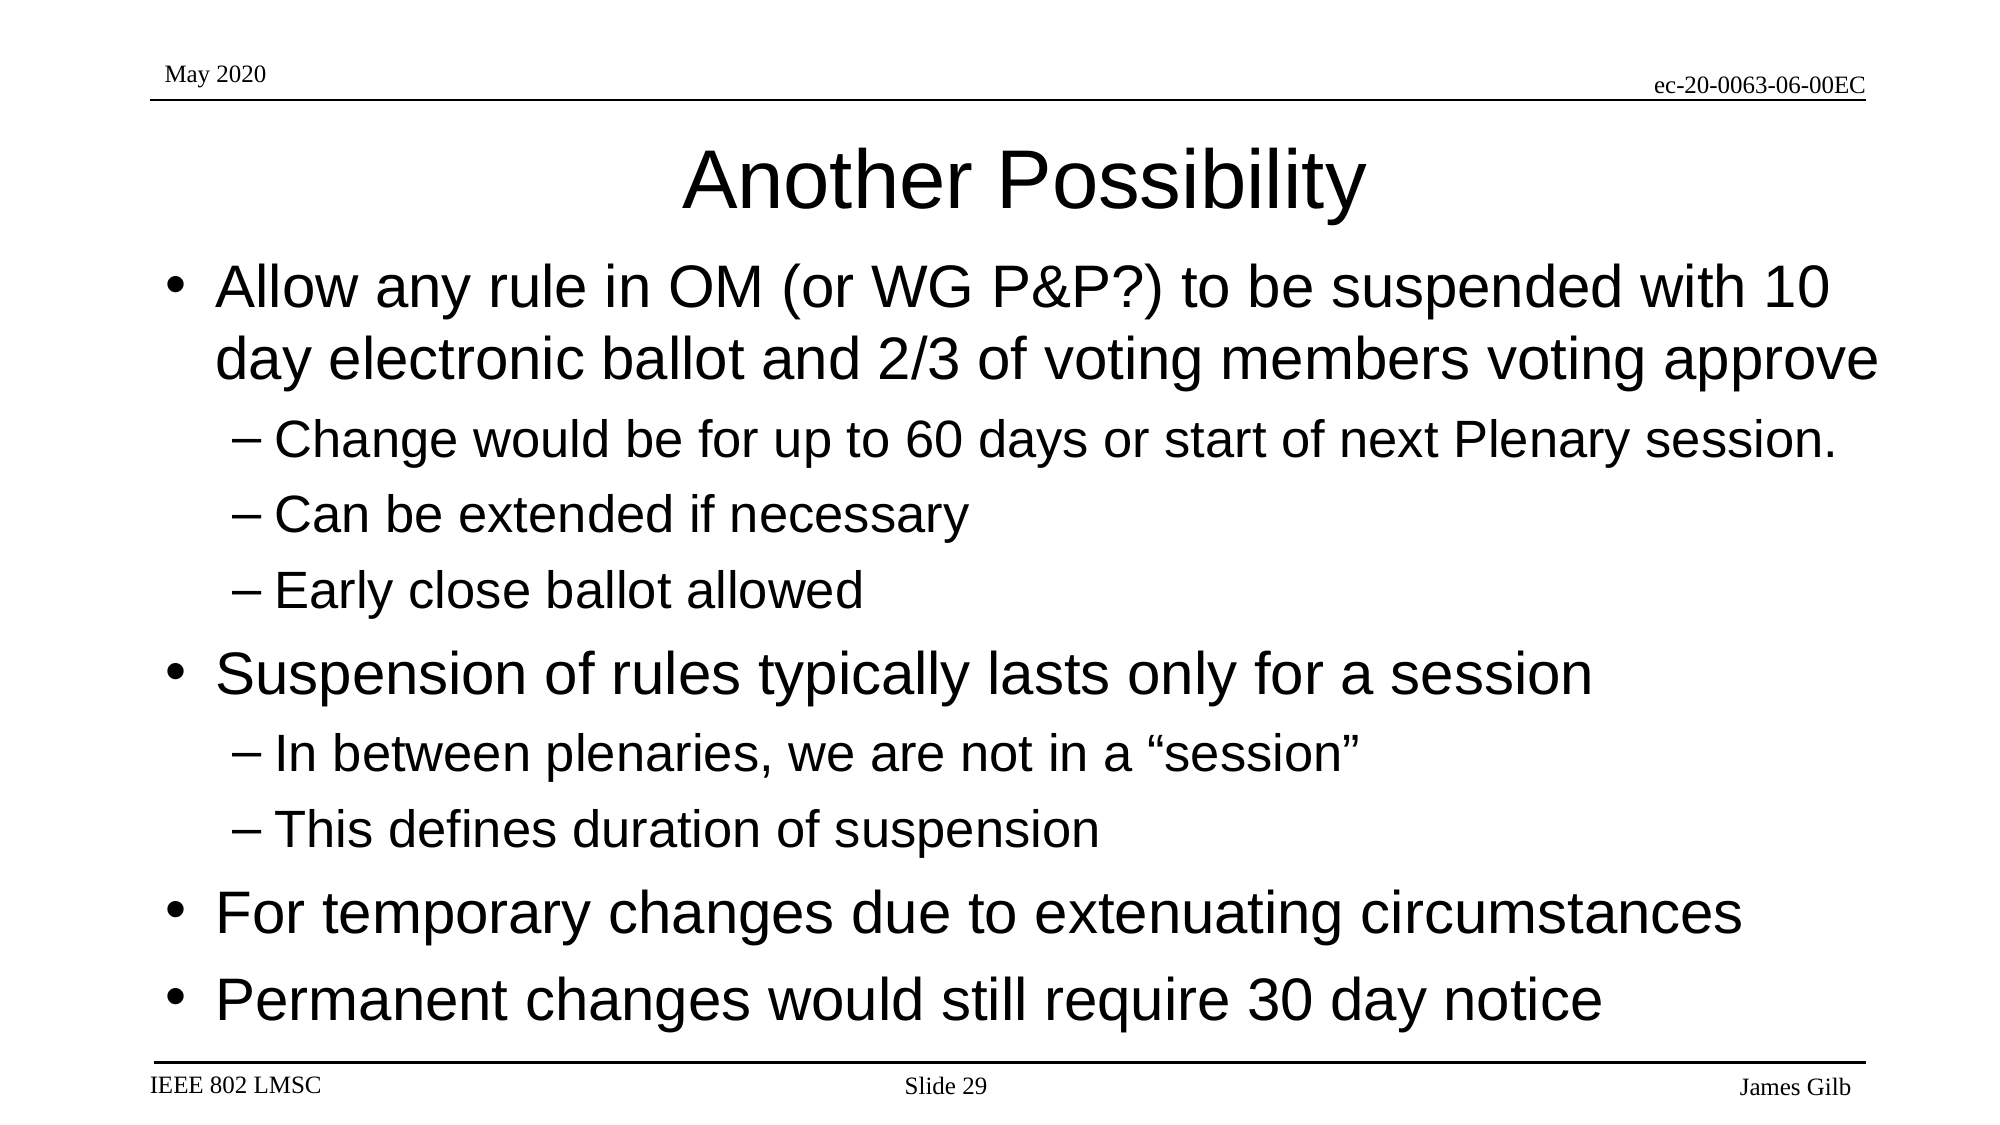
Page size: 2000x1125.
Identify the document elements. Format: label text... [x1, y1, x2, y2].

list Allow any rule in OM (or WG P&P?) to be suspended with 10 day electronic ballot and 2/3 of voting members voting approve Change would be for up to 60 days or start of next Plenary session. Can be extended if necessary Early close ballot allowed Suspension of rules typically lasts only for a session In between plenaries, we are not in a “session” This defines duration of suspension For temporary changes due to extenuating circumstances Permanent changes would still require 30 day notice [149, 239, 1900, 1051]
title Another Possibility [149, 112, 1900, 238]
